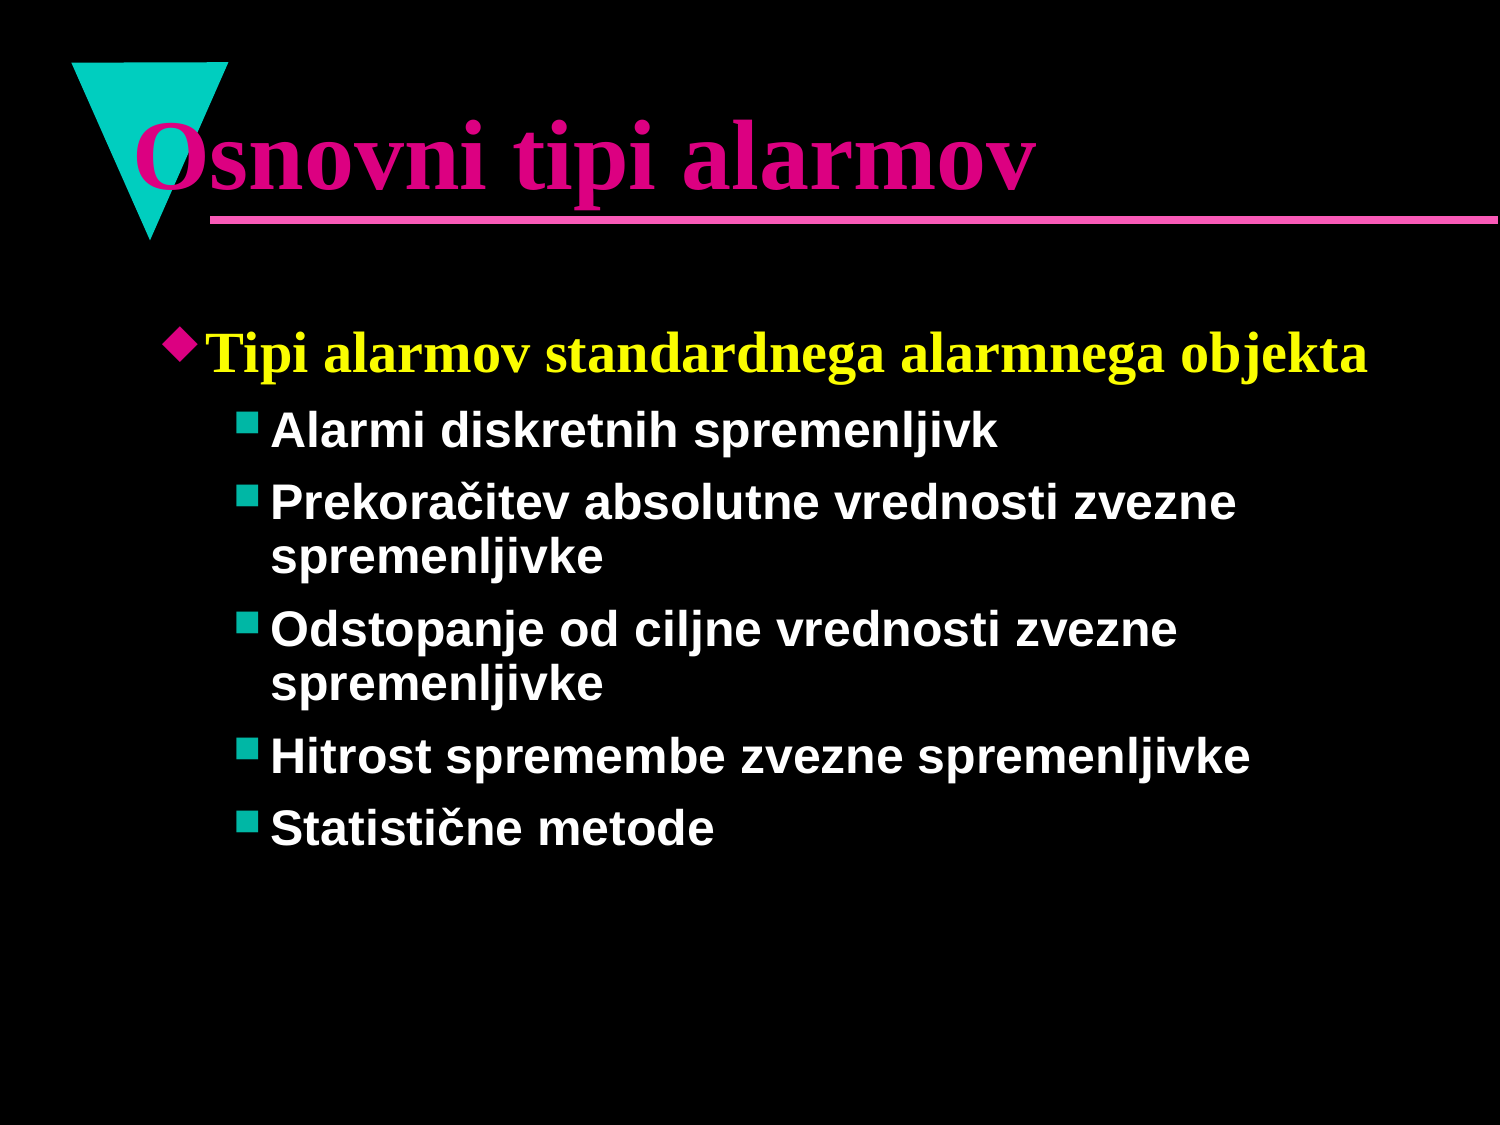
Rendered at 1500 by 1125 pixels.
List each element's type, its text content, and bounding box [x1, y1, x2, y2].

title Osnovni tipi alarmov [117, 63, 1500, 251]
list Tipi alarmov standardnega alarmnega objekta Alarmi diskretnih spremenljivk Prekoračitev absolutne vrednosti zvezne spremenljivke Odstopanje od ciljne vrednosti zvezne spremenljivke Hitrost spremembe zvezne spremenljivke Statistične metode [143, 314, 1476, 990]
